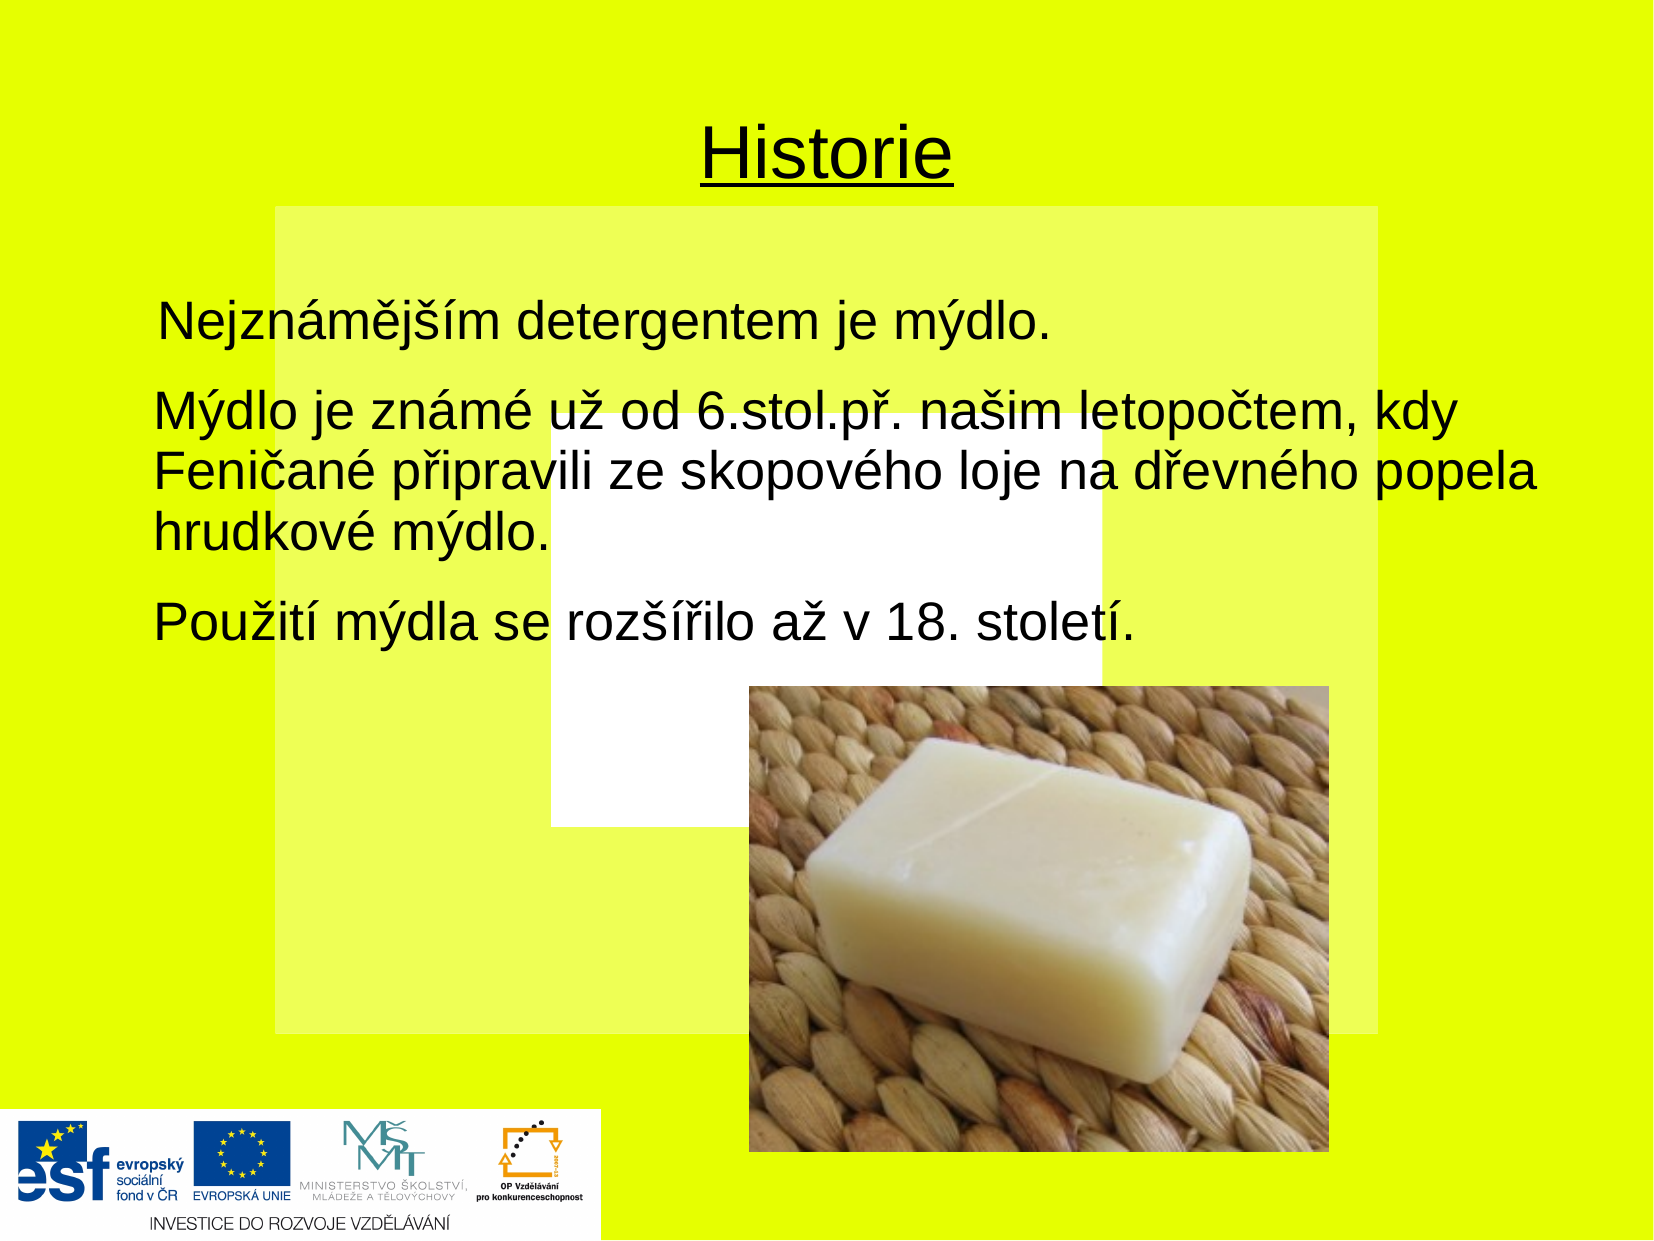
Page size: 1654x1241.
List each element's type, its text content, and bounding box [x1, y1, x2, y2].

picture [749, 686, 1329, 1152]
picture [0, 1109, 601, 1241]
list Nejznámějším detergentem je mýdlo. Mýdlo je známé už od 6.stol.př. našim letopočtem, kdy Feničané připravili ze skopového loje na dřevného popela hrudkové mýdlo. Použití mýdla se rozšířilo až v 18. století. [82, 290, 1571, 1109]
title Historie [82, 49, 1571, 257]
